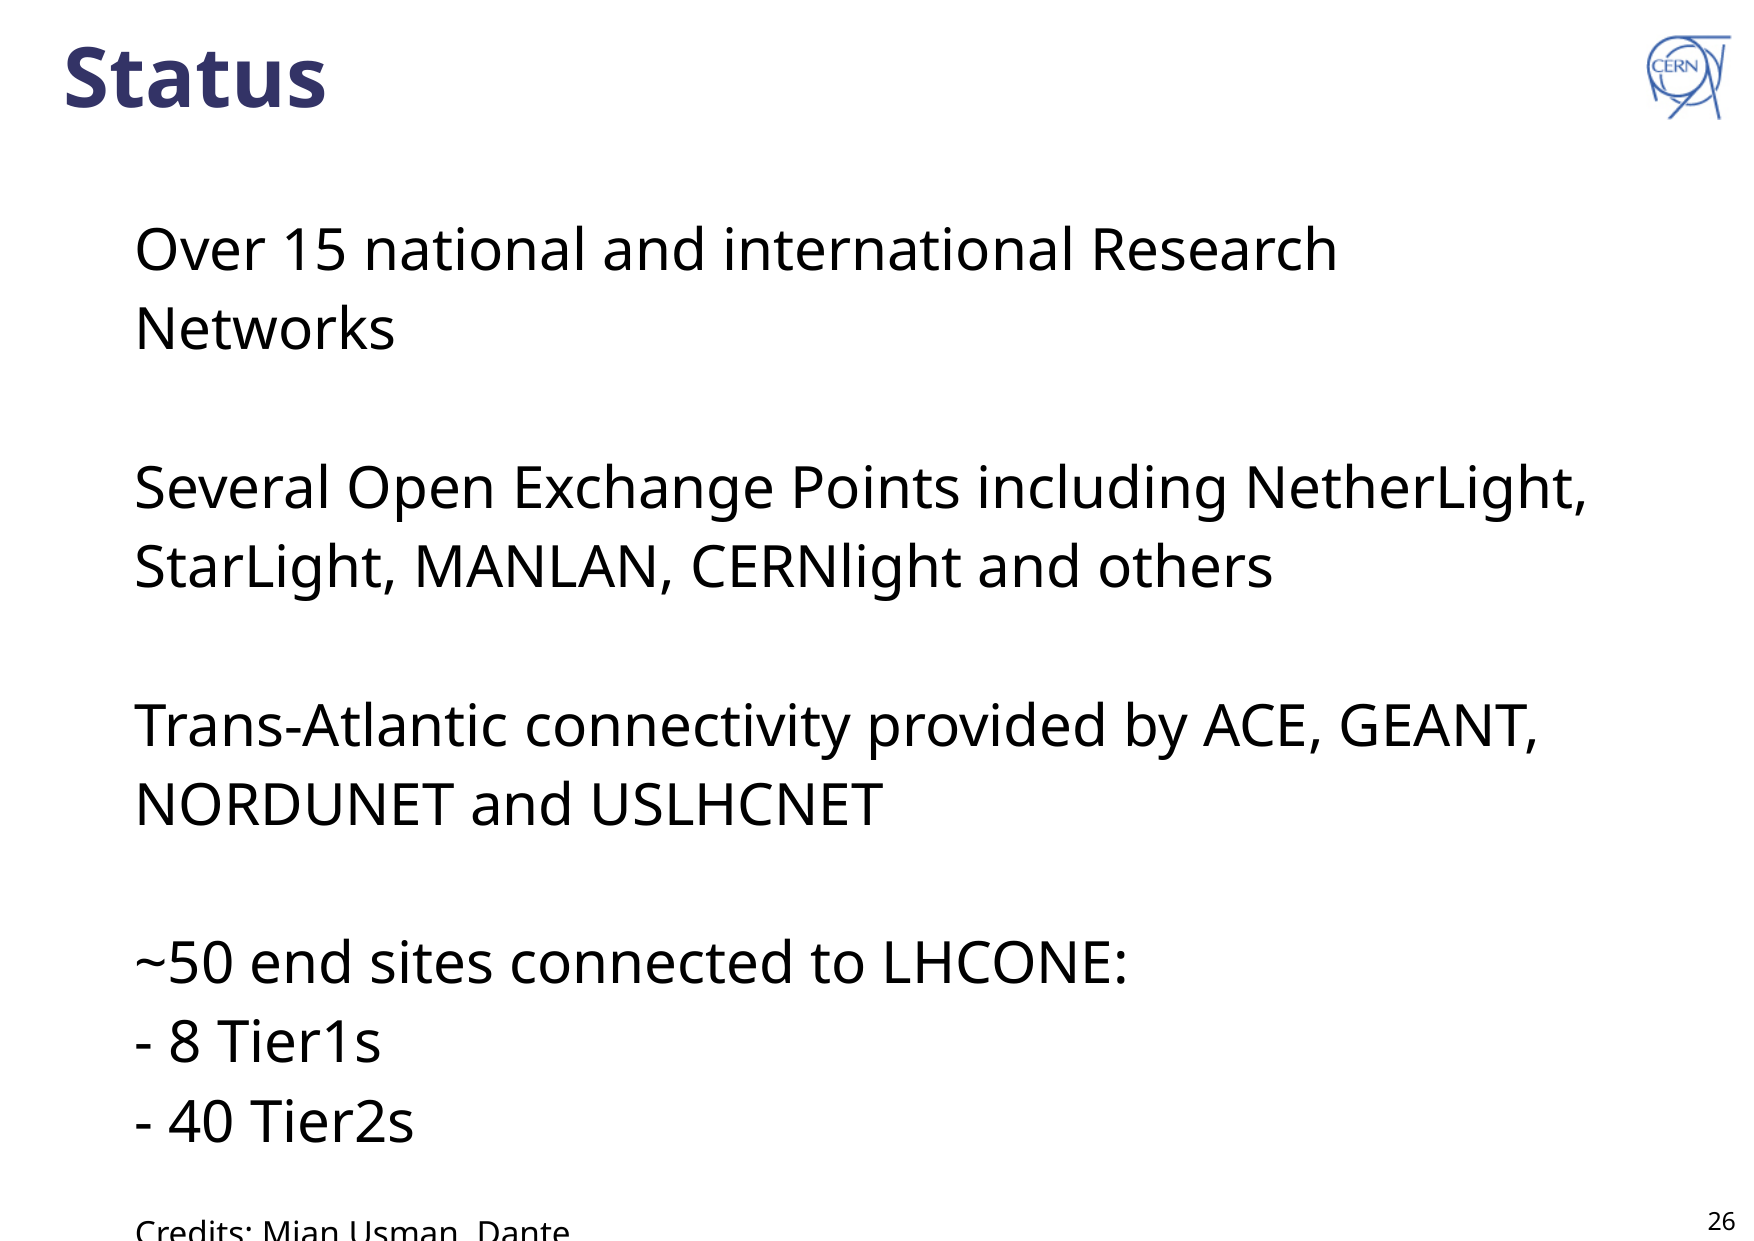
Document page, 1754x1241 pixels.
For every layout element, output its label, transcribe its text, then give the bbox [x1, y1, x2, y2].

text_box Over 15 national and international Research Networks Several Open Exchange Points including NetherLight, StarLight, MANLAN, CERNlight and others Trans-Atlantic connectivity provided by ACE, GEANT, NORDUNET and USLHCNET ~50 end sites connected to LHCONE: - 8 Tier1s - 40 Tier2s Credits: Mian Usman, Dante More Information: https://indico.cern.ch/event/269840/contribution/4/material/slides/0.ppt [120, 200, 1612, 1161]
title Status [63, 0, 1621, 166]
picture [1646, 34, 1732, 120]
